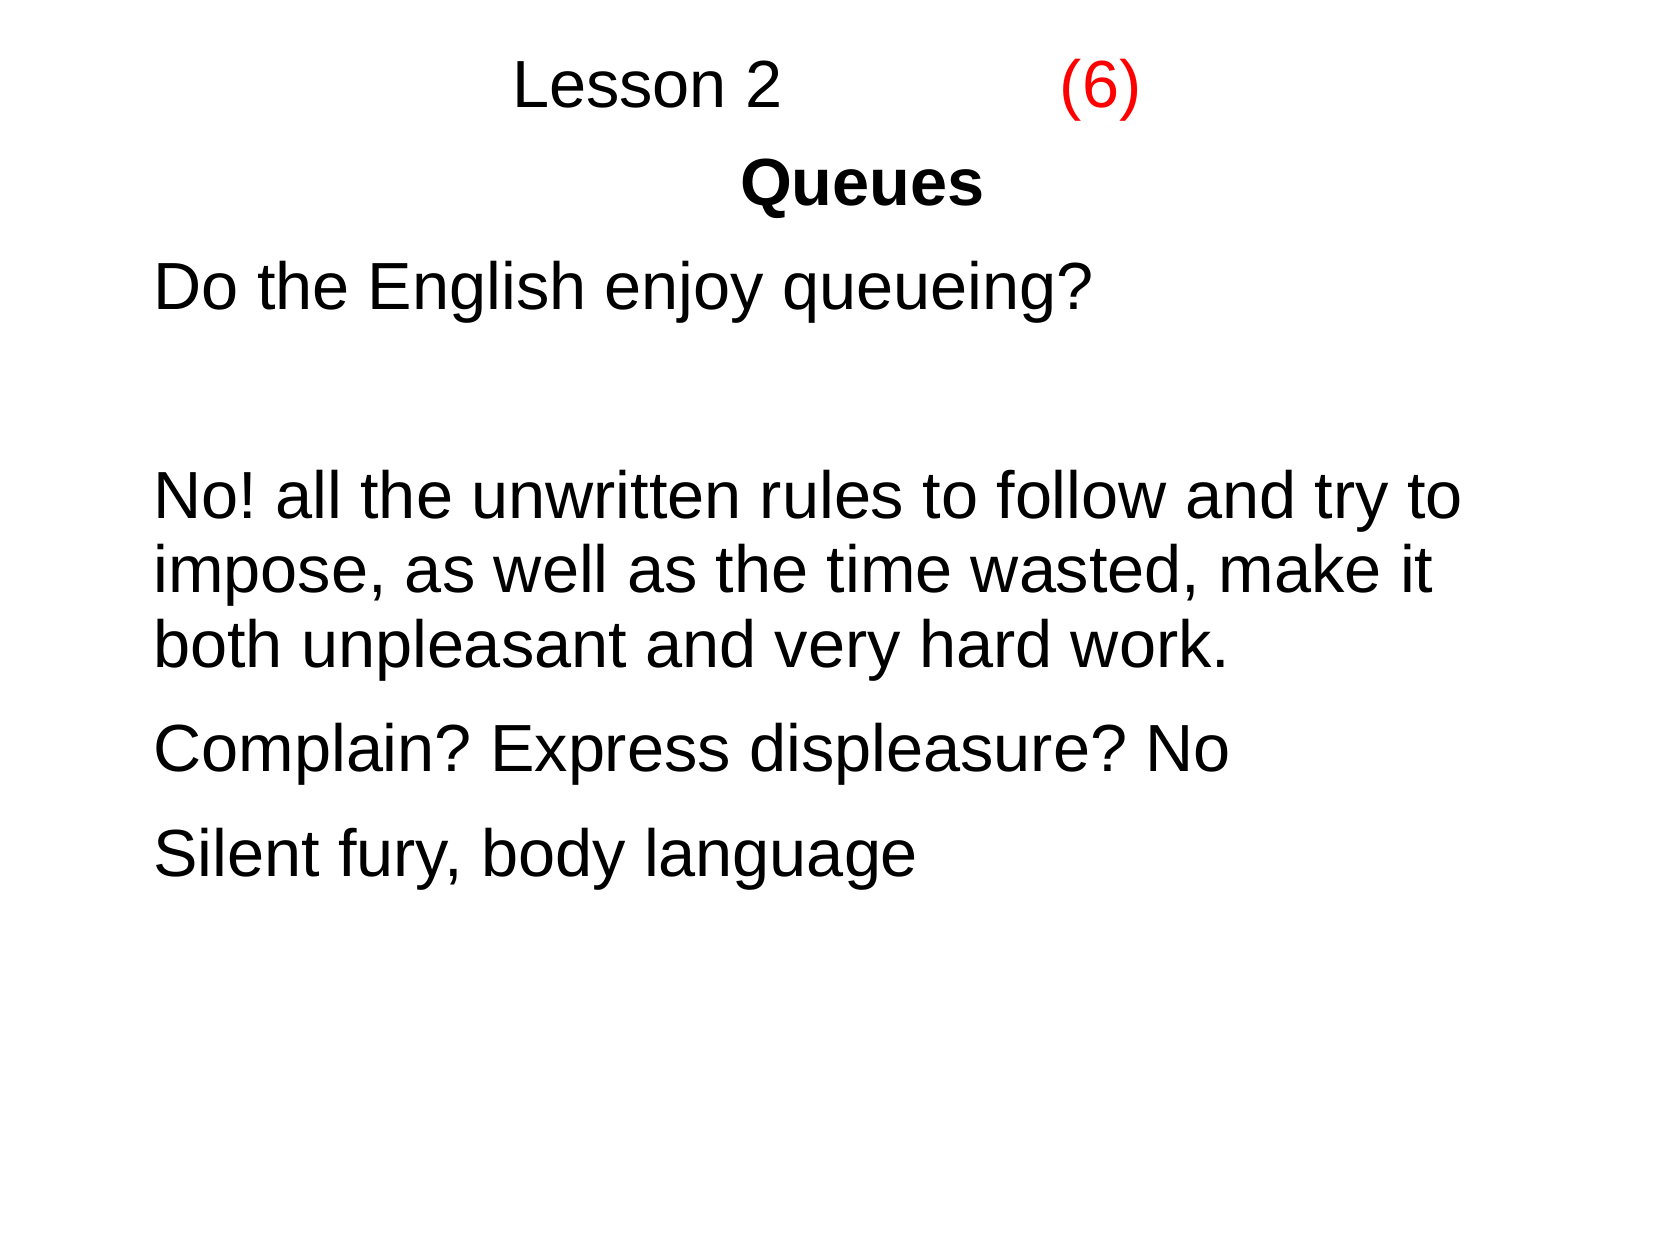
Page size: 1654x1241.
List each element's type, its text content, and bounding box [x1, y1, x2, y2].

list Queues Do the English enjoy queueing? No! all the unwritten rules to follow and try to impose, as well as the time wasted, make it both unpleasant and very hard work. Complain? Express displeasure? No Silent fury, body language [82, 144, 1571, 1123]
title Lesson 2 (6) [82, 24, 1571, 144]
